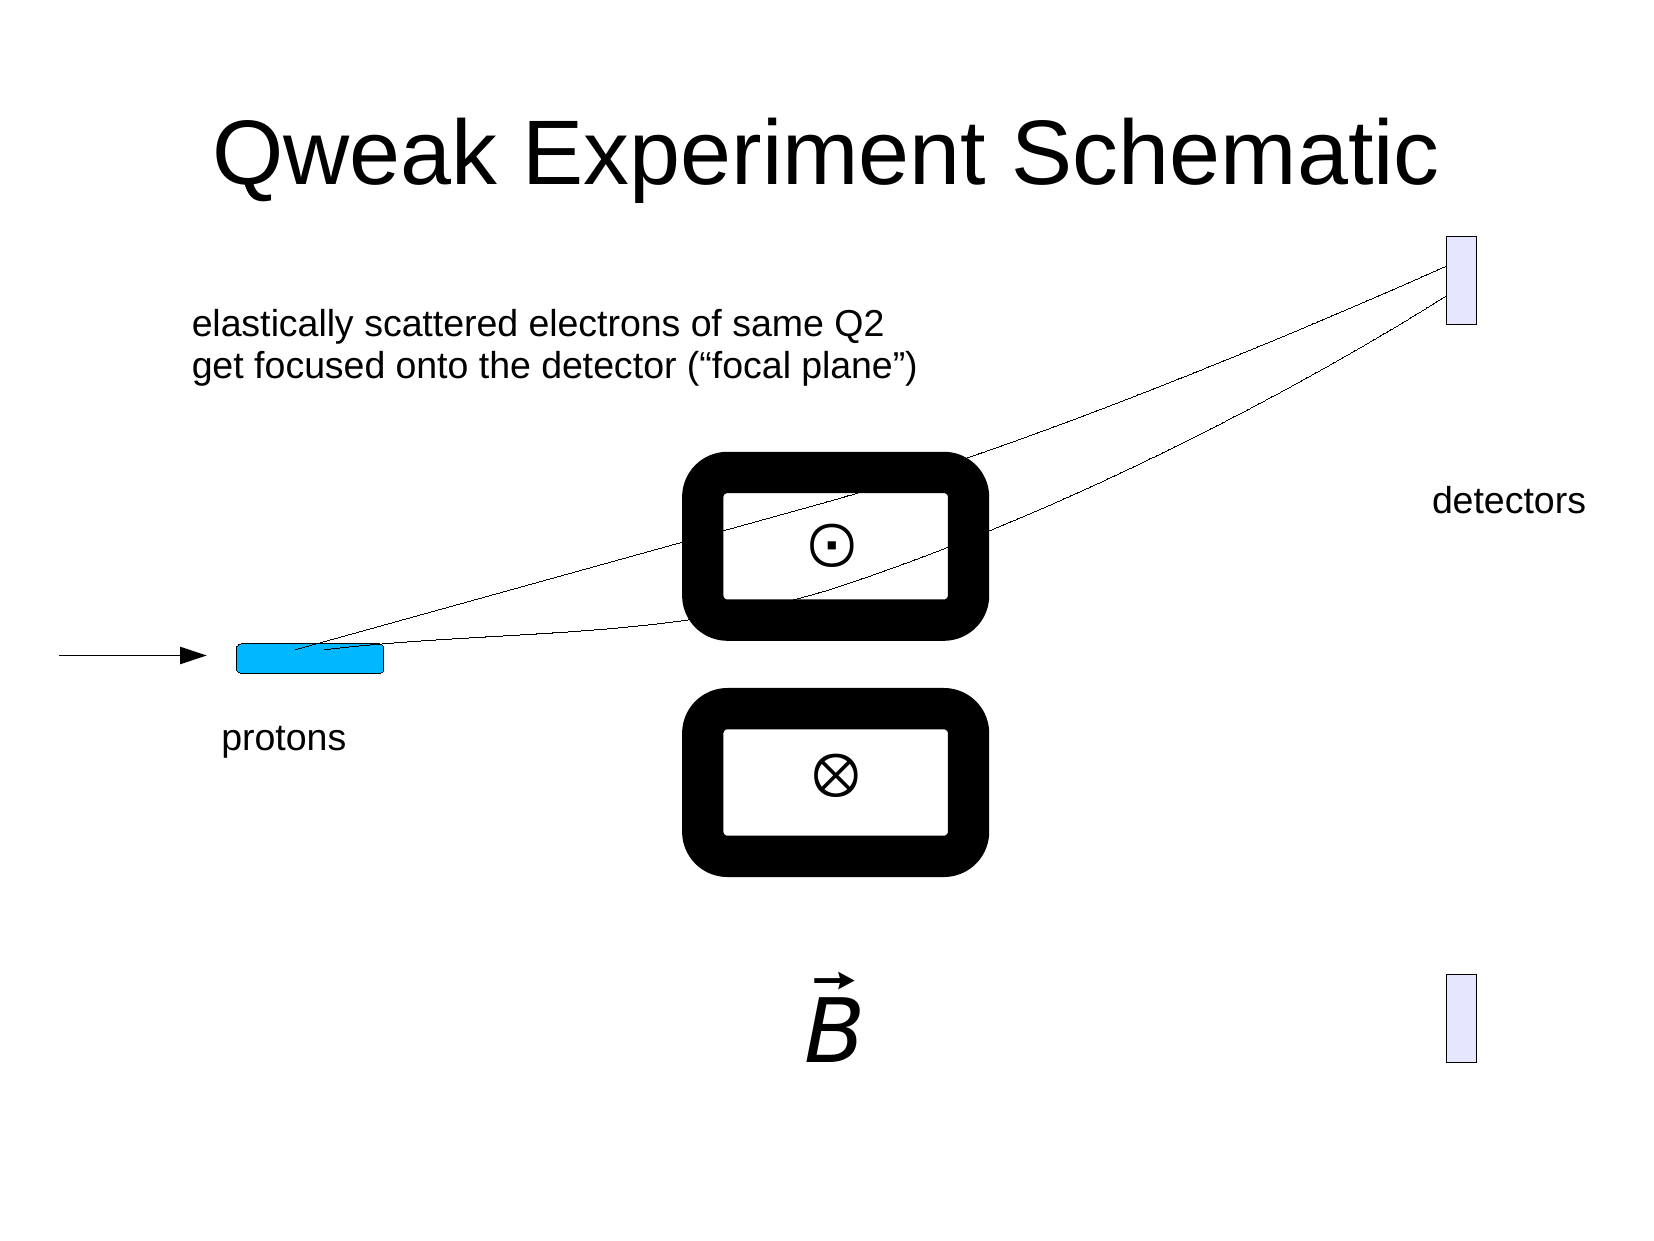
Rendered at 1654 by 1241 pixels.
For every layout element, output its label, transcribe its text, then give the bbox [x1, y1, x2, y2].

text_box [1446, 974, 1477, 1063]
text_box ⊗ [791, 738, 881, 829]
text_box elastically scattered electrons of same Q2 get focused onto the detector (“focal plane”) [177, 295, 934, 422]
title Qweak Experiment Schematic [82, 56, 1571, 250]
text_box detectors [1417, 472, 1601, 544]
text_box ⊙ [787, 507, 878, 598]
chart [782, 967, 890, 1086]
text_box protons [206, 708, 362, 780]
text_box [1446, 236, 1477, 325]
text_box [236, 643, 384, 674]
